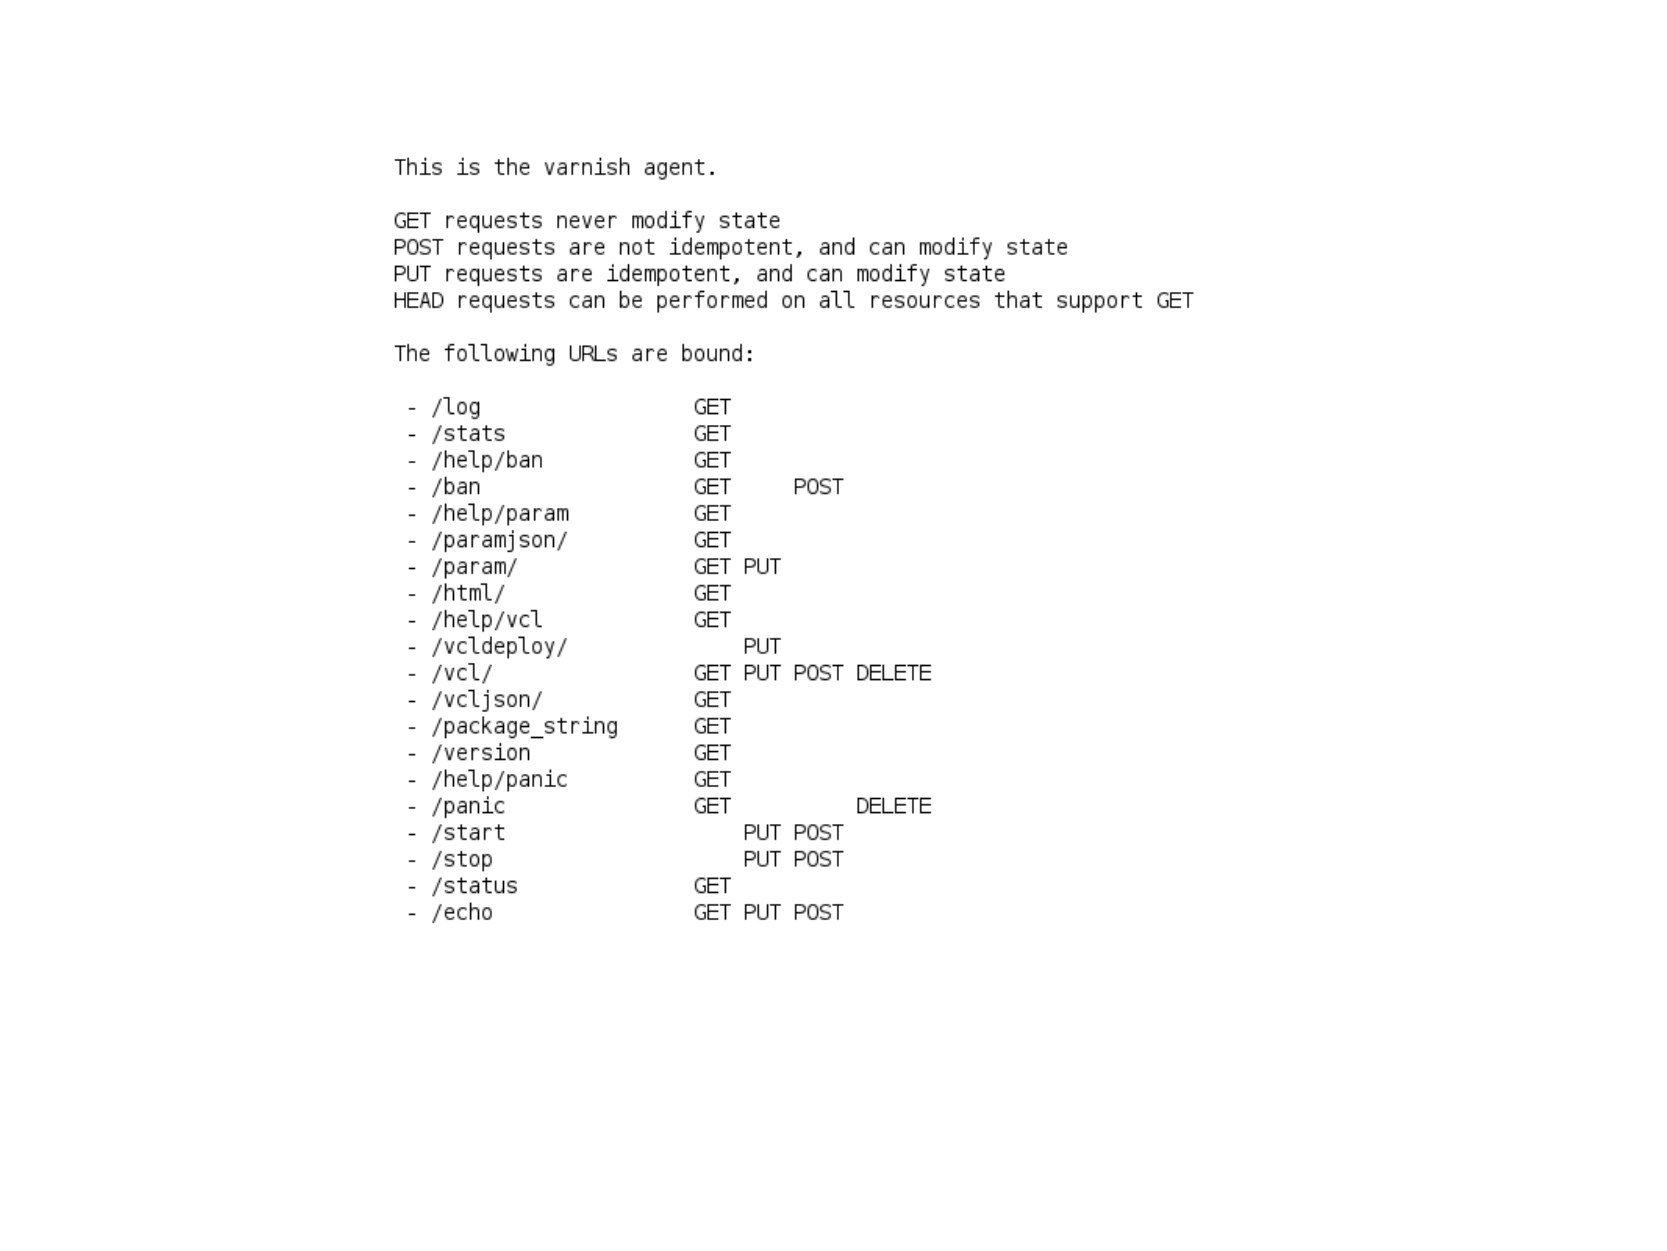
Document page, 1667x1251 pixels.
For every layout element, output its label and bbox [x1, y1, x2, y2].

picture [392, 147, 1447, 942]
